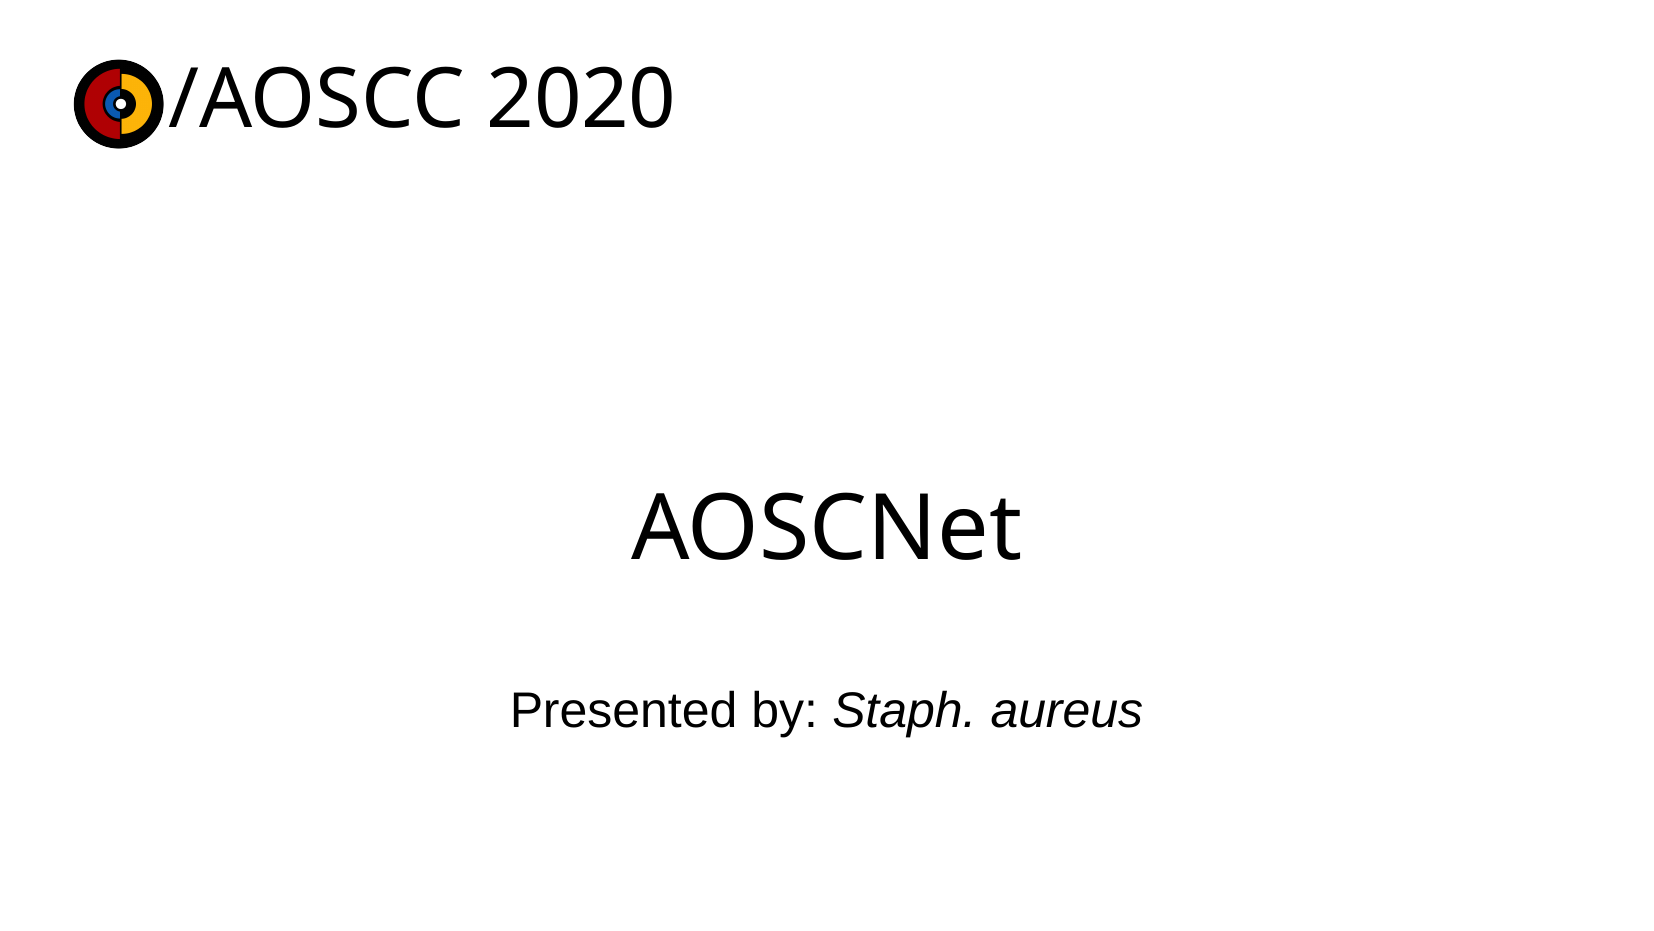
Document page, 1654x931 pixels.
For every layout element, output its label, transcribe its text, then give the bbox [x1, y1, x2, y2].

subtitle Presented by: Staph. aureus [82, 602, 1571, 818]
text_box /AOSCC 2020 [153, 0, 827, 202]
title AOSCNet [59, 465, 1595, 583]
